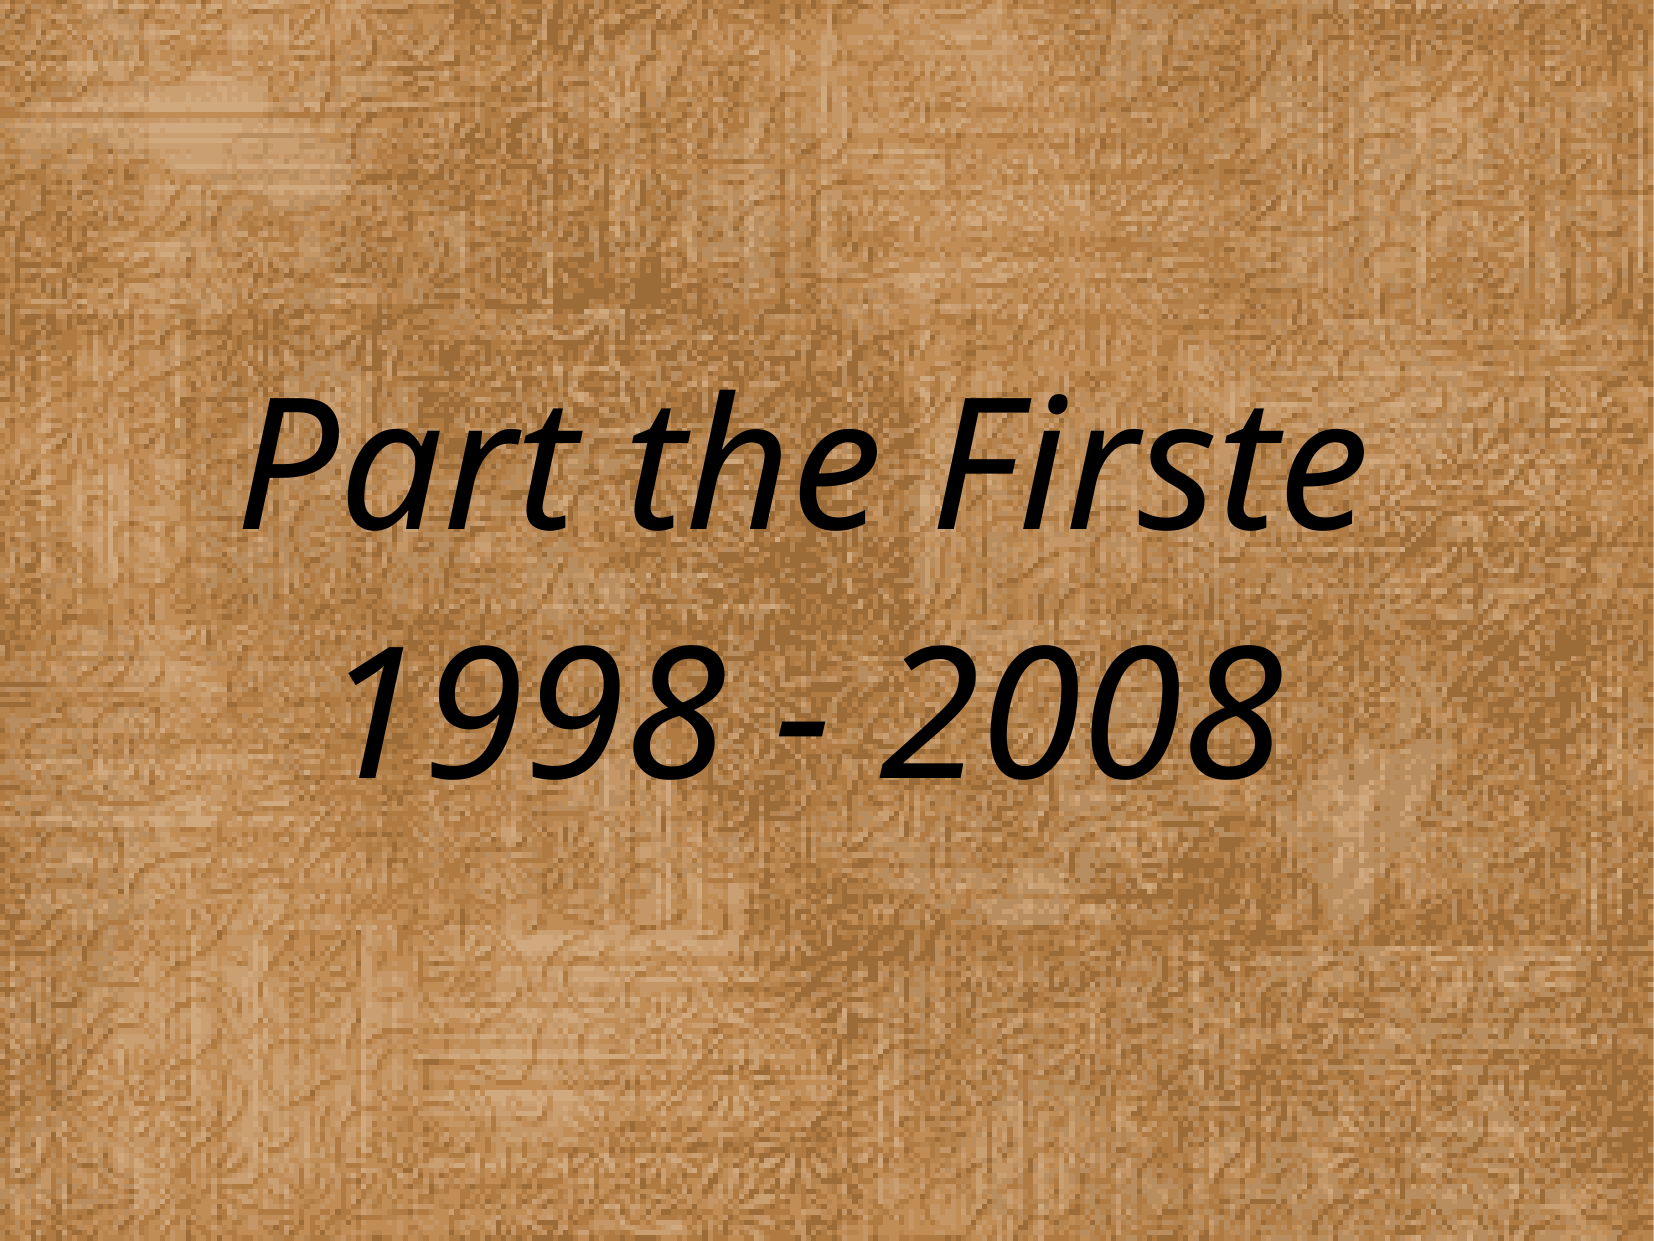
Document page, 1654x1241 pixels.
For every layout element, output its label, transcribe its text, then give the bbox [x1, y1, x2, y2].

picture [0, 0, 1654, 1241]
title Part the Firste 1998 - 2008 [59, 347, 1548, 819]
